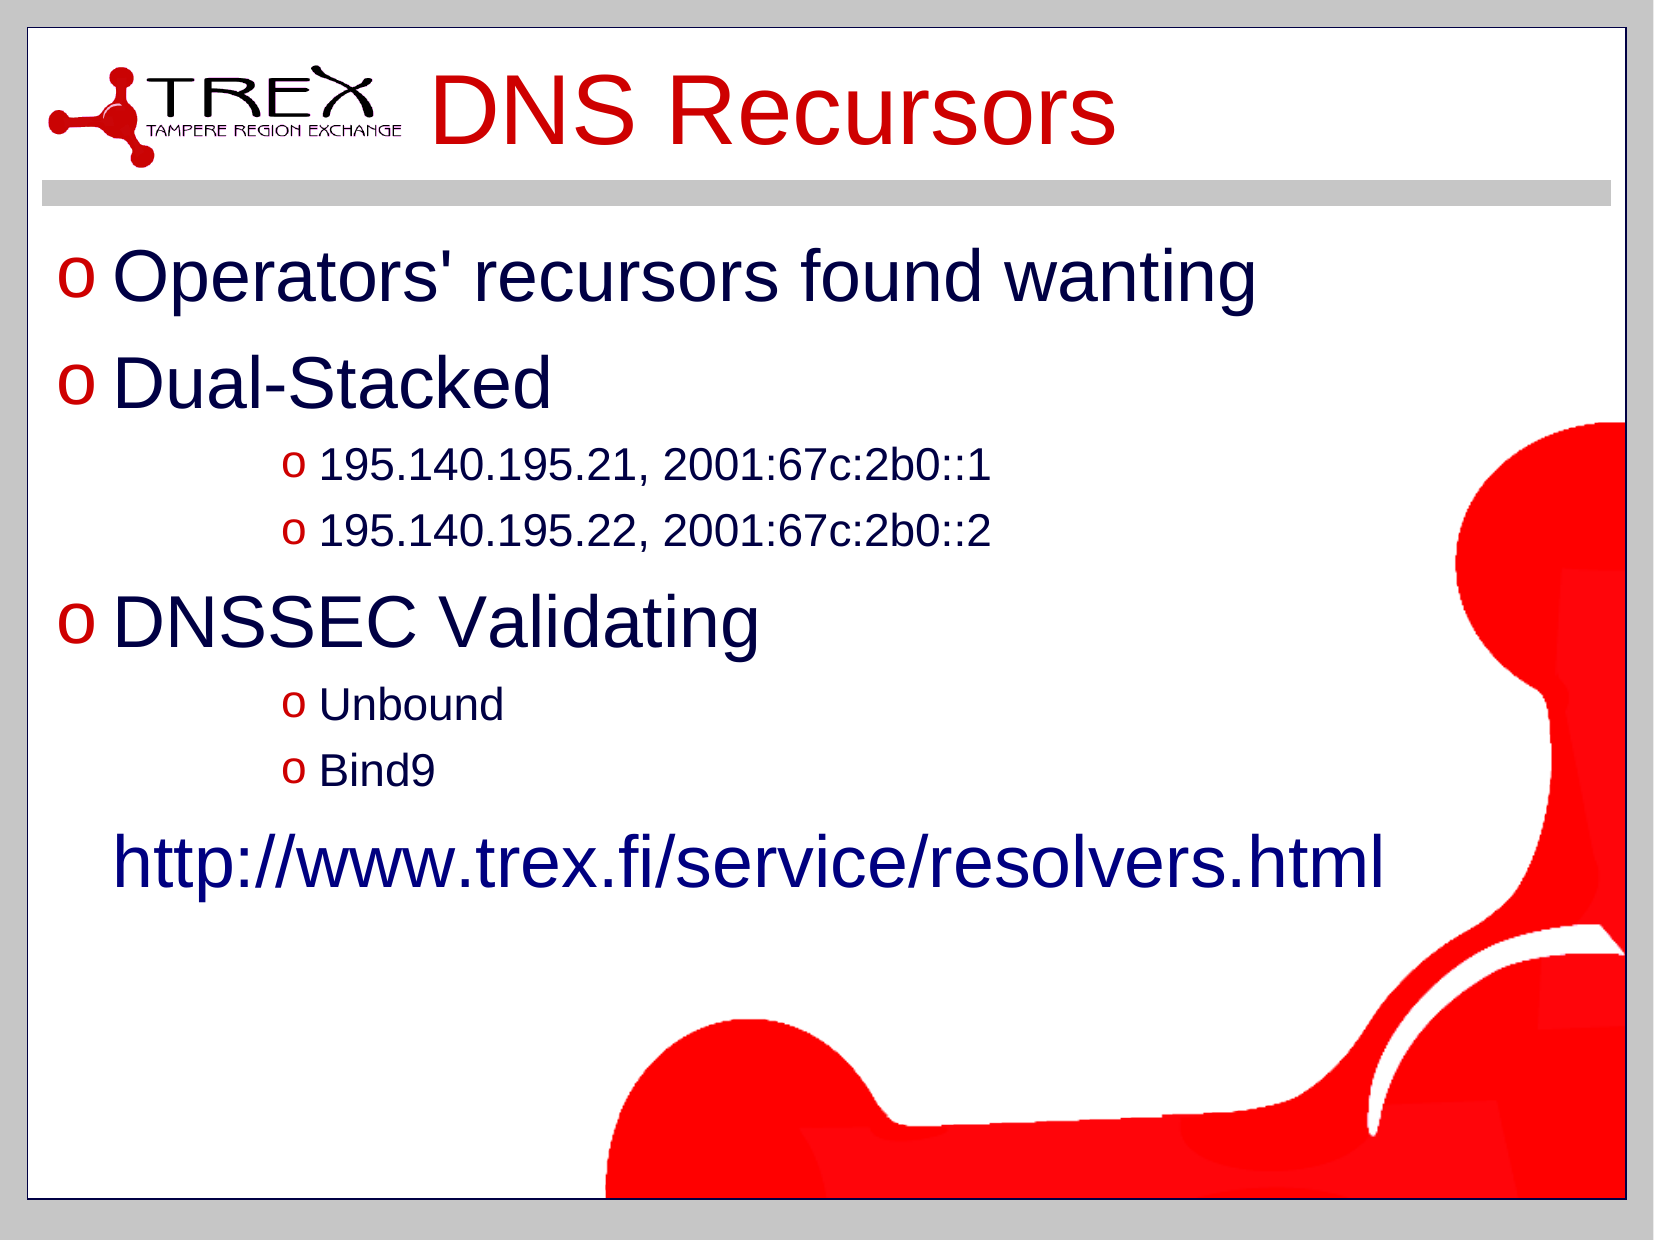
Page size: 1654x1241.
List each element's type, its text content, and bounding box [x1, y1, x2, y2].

list Operators' recursors found wanting Dual-Stacked 195.140.195.21, 2001:67c:2b0::1 195.140.195.22, 2001:67c:2b0::2 DNSSEC Validating Unbound Bind9 http://www.trex.fi/service/resolvers.html [41, 220, 1613, 1039]
picture [41, 53, 413, 180]
title DNS Recursors [413, 0, 1613, 220]
